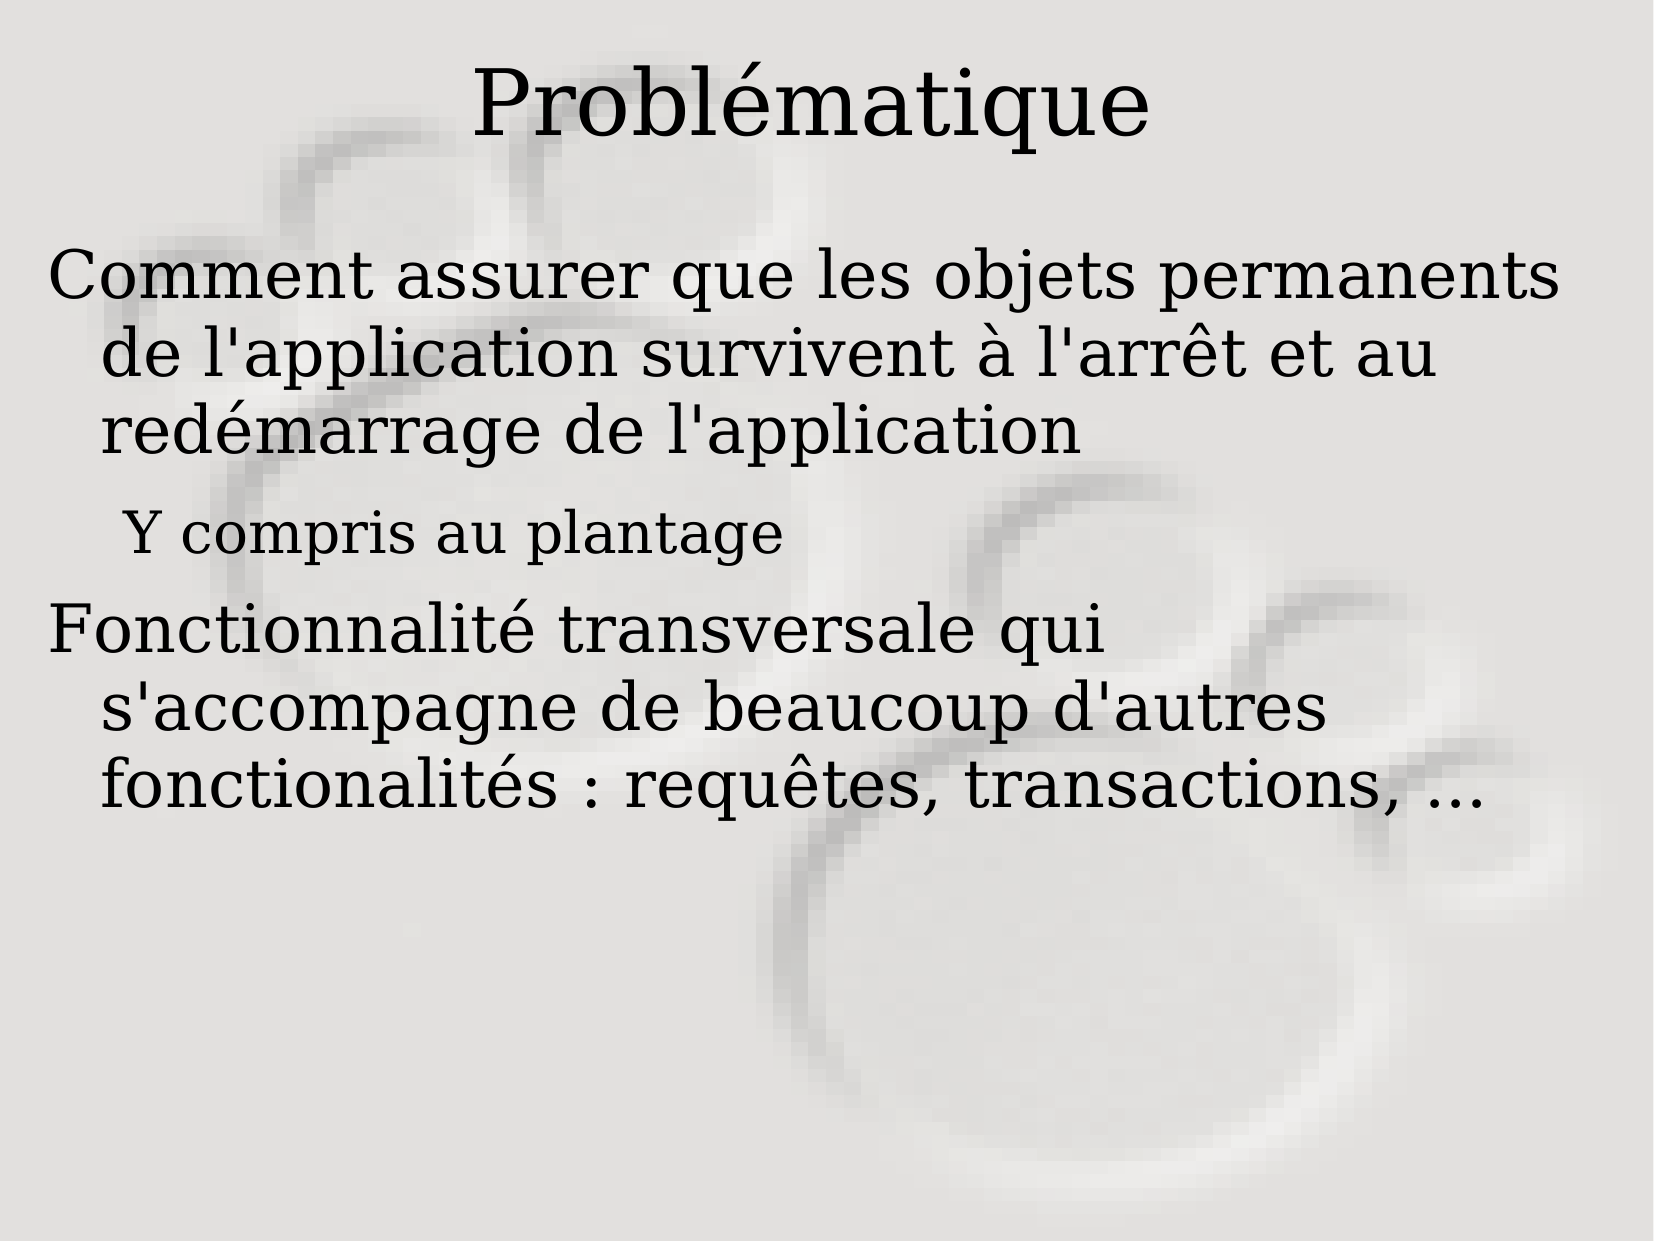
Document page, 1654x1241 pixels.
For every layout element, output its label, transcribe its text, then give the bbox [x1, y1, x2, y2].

list Comment assurer que les objets permanents de l'application survivent à l'arrêt et au redémarrage de l'application Y compris au plantage Fonctionnalité transversale qui s'accompagne de beaucoup d'autres fonctionalités : requêtes, transactions, ... [29, 236, 1595, 1152]
title Problématique [29, 0, 1595, 208]
picture [0, 0, 1654, 1241]
